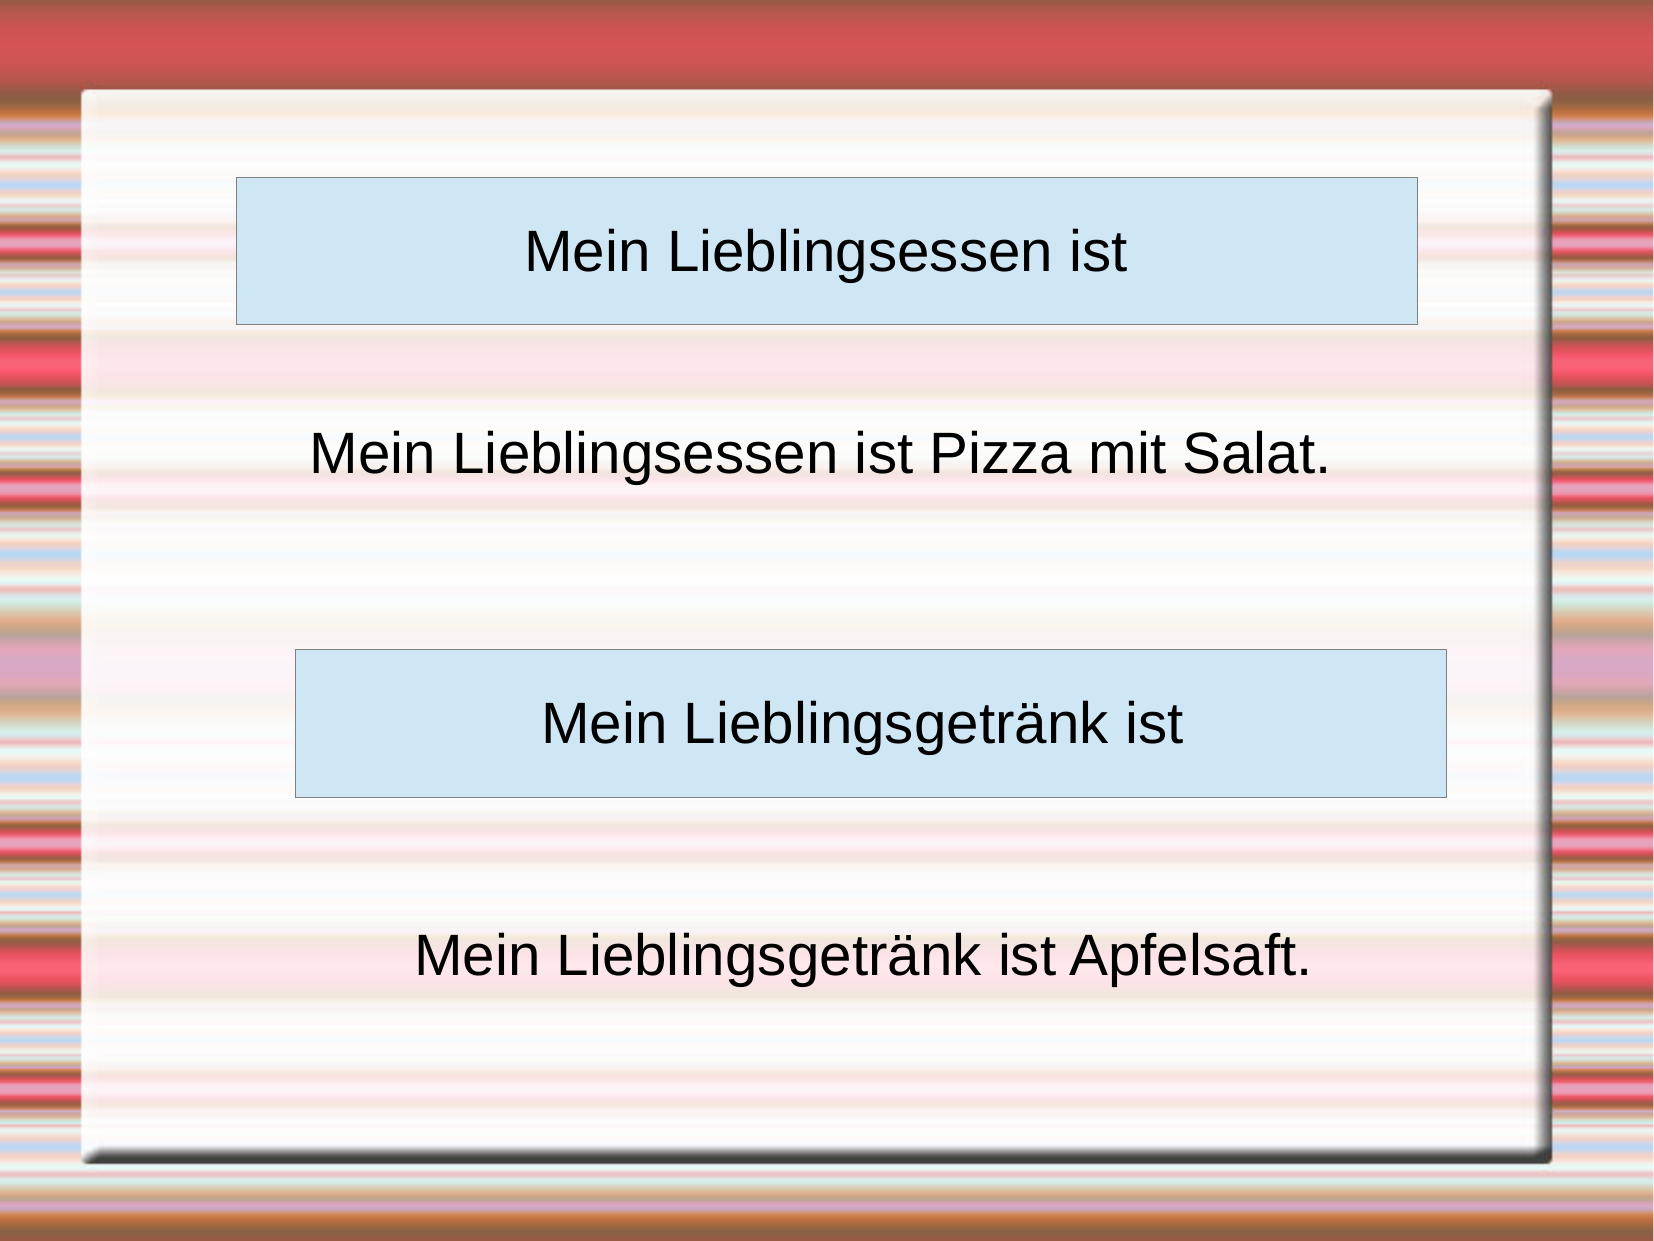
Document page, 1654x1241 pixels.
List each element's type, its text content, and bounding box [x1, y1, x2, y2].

text_box Mein Lieblingsgetränk ist [295, 649, 1447, 798]
text_box Mein Lieblingsgetränk ist Apfelsaft. [399, 915, 1329, 995]
text_box Mein Lieblingsessen ist Pizza mit Salat. [295, 413, 1348, 502]
text_box Mein Lieblingsessen ist [236, 177, 1418, 325]
picture [0, 0, 1654, 1241]
